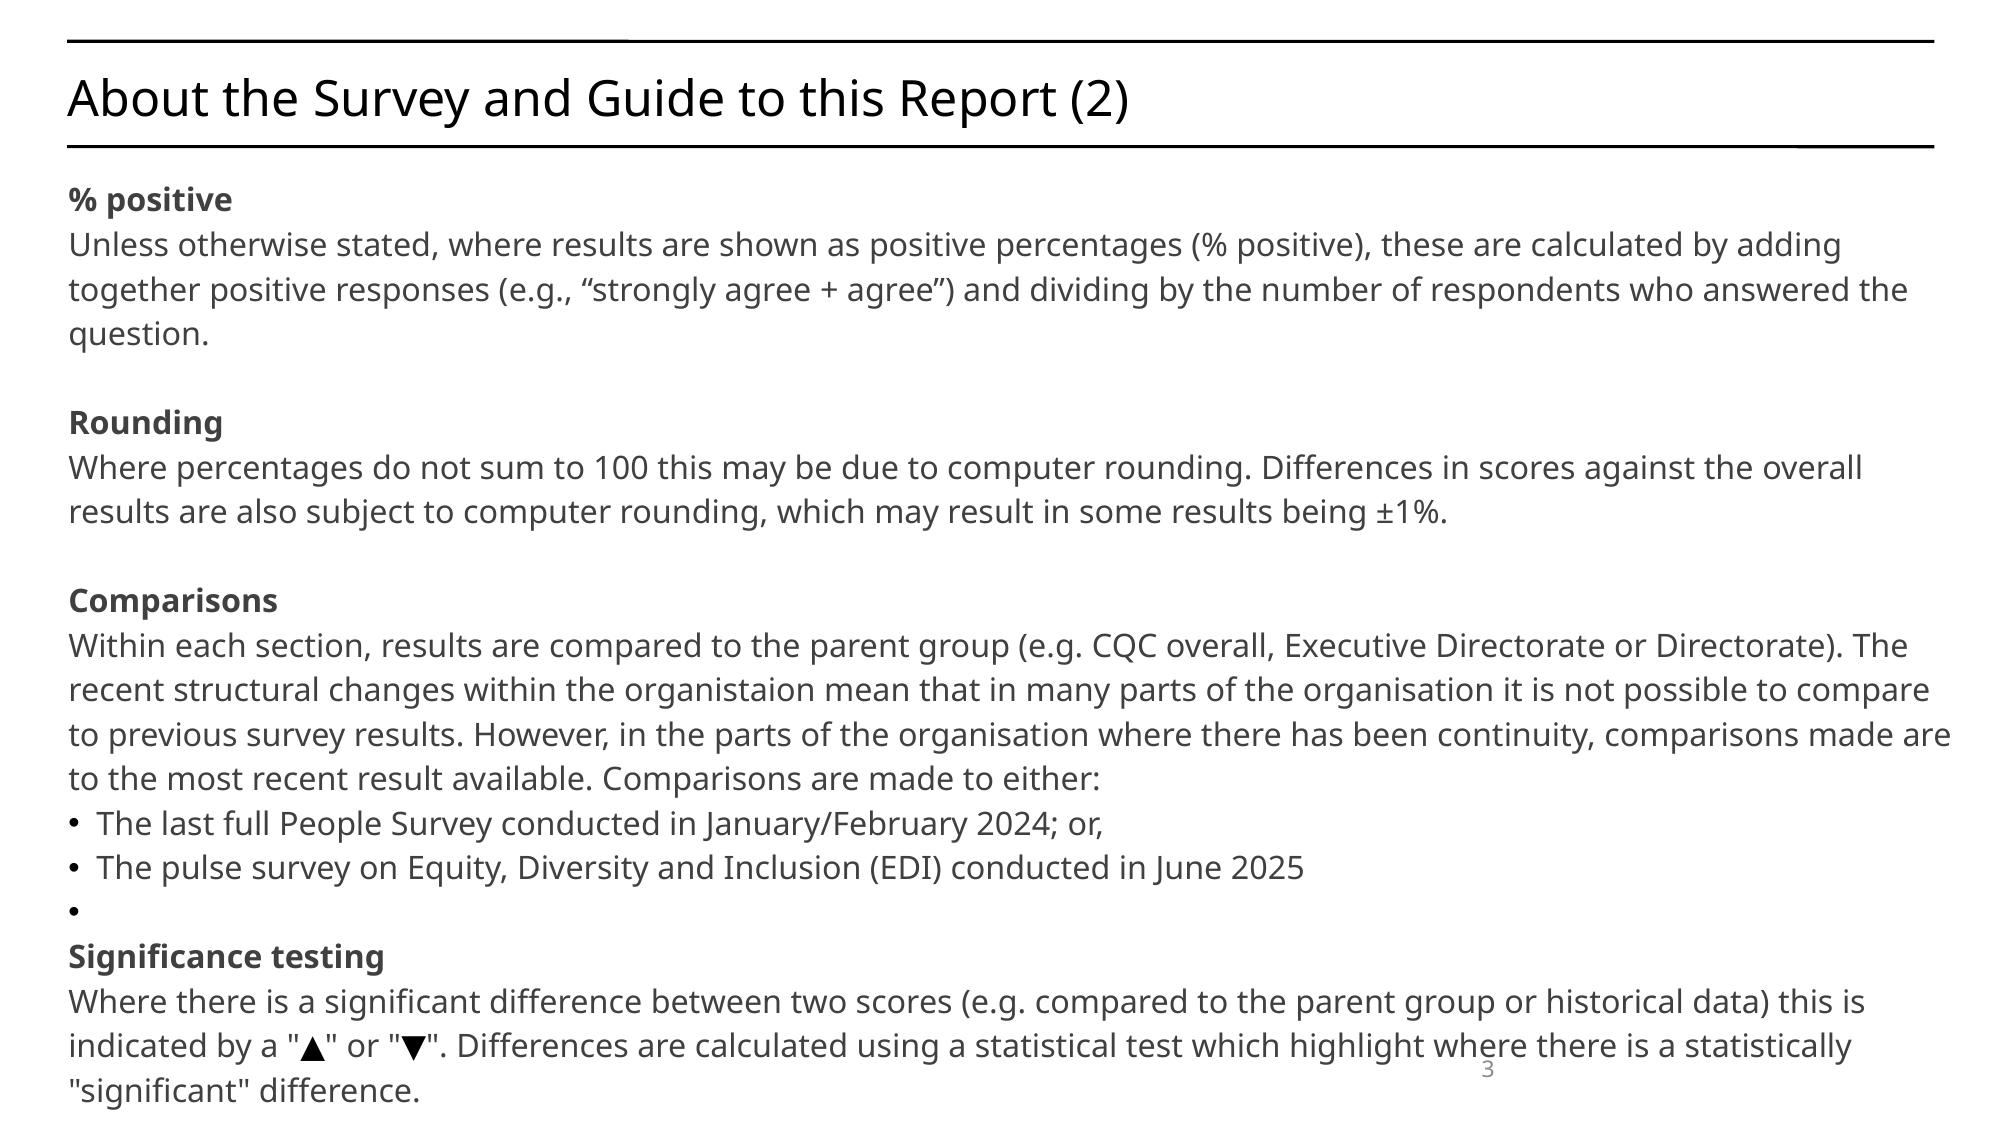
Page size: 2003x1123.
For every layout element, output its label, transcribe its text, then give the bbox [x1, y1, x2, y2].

title About the Survey and Guide to this Report (2) [67, 48, 1936, 136]
text_box % positive Unless otherwise stated, where results are shown as positive percentages (% positive), these are calculated by adding together positive responses (e.g., “strongly agree + agree”) and dividing by the number of respondents who answered the question. ﻿ Rounding Where percentages do not sum to 100 this may be due to computer rounding. Differences in scores against the overall results are also subject to computer rounding, which may result in some results being ±1%. Comparisons Within each section, results are compared to the parent group (e.g. CQC overall, Executive Directorate or Directorate). The recent structural changes within the organistaion mean that in many parts of the organisation it is not possible to compare to previous survey results. However, in the parts of the organisation where there has been continuity, comparisons made are to the most recent result available. Comparisons are made to either: The last full People Survey conducted in January/February 2024; or, The pulse survey on ﻿Equity, Diversity and Inclusion (EDI) conducted in June 2025 Significance testing Where there is a significant difference between two scores (e.g. compared to the parent group or historical data) this is indicated by a "▲" or "▼". Differences are calculated using a statistical test which highlight where there is a statistically "significant" difference. [68, 171, 1966, 1109]
